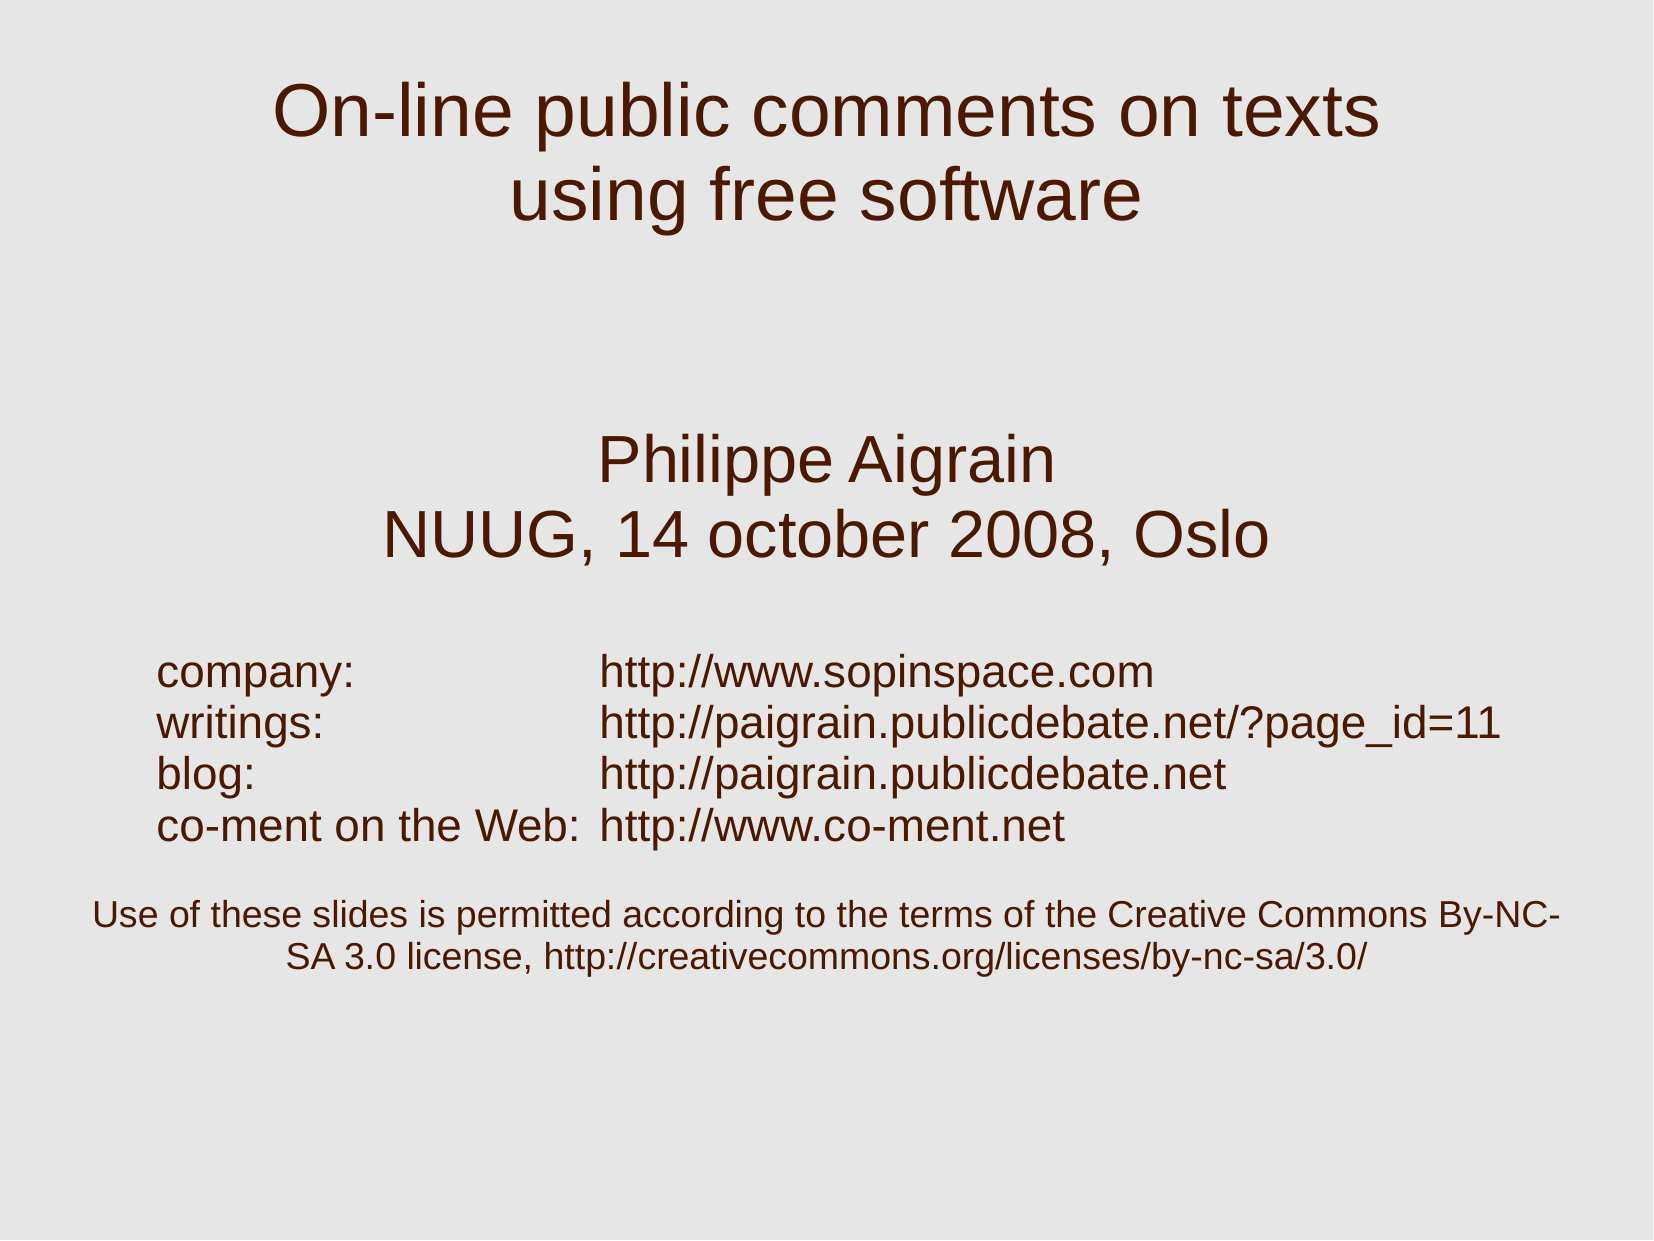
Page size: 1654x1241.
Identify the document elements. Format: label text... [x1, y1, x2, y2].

title On-line public comments on texts using free software [82, 56, 1571, 250]
subtitle Philippe Aigrain NUUG, 14 october 2008, Oslo company: http://www.sopinspace.com writings: http://paigrain.publicdebate.net/?page_id=11 blog: http://paigrain.publicdebate.net co-ment on the Web: http://www.co-ment.net Use of these slides is permitted according to the terms of the Creative Commons By-NC-SA 3.0 license, http://creativecommons.org/licenses/by-nc-sa/3.0/ [82, 290, 1571, 1109]
